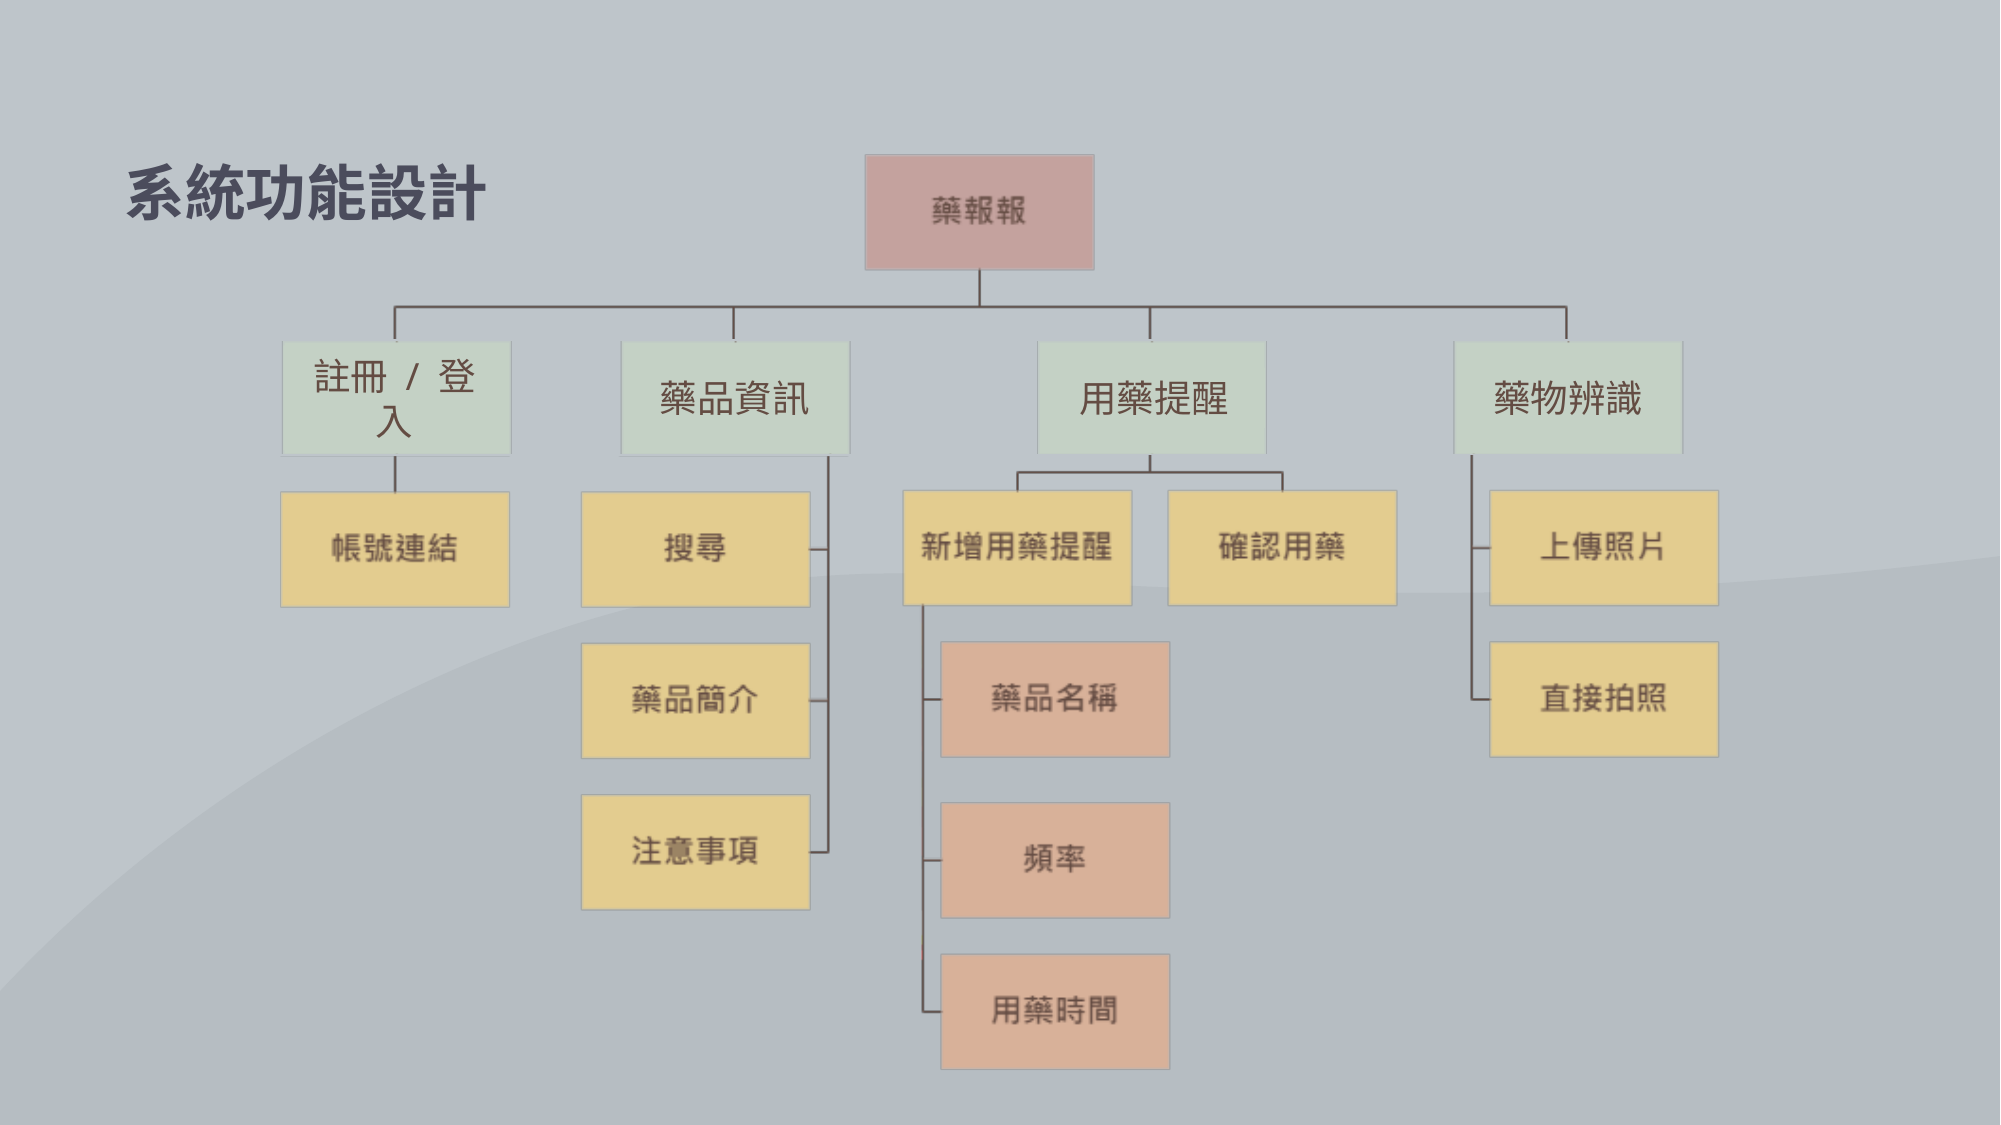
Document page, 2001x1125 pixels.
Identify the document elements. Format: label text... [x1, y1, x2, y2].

text_box 註冊 / 登入 [283, 367, 506, 429]
text_box 系統功能設計 [109, 111, 617, 237]
picture [0, 0, 2000, 1125]
text_box 用藥提醒 [1043, 367, 1266, 429]
text_box 藥品資訊 [623, 367, 846, 429]
text_box 藥物辨識 [1457, 367, 1680, 429]
